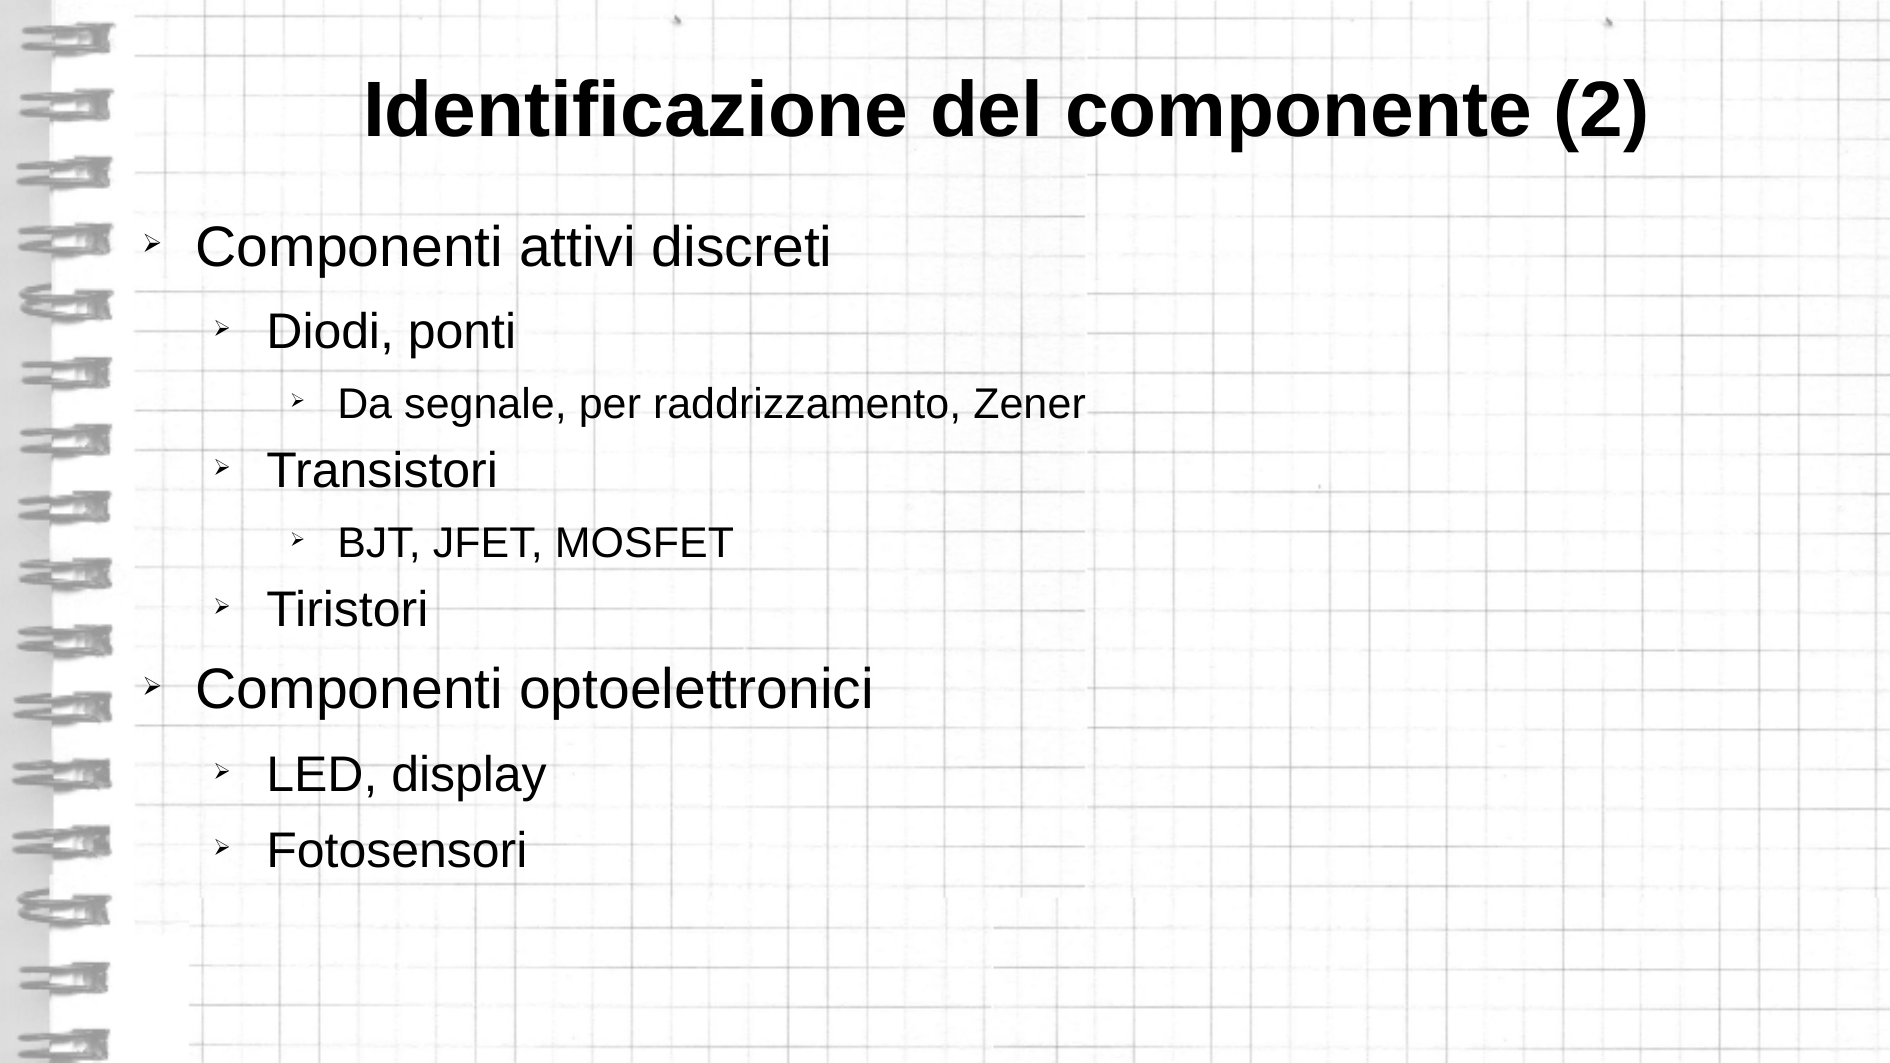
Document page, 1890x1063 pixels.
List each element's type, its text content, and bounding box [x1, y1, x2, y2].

list Componenti attivi discreti Diodi, ponti Da segnale, per raddrizzamento, Zener Transistori BJT, JFET, MOSFET Tiristori Componenti optoelettronici LED, display Fotosensori [124, 214, 1890, 878]
picture [0, 0, 1890, 1063]
title Identificazione del componente (2) [124, 20, 1890, 198]
